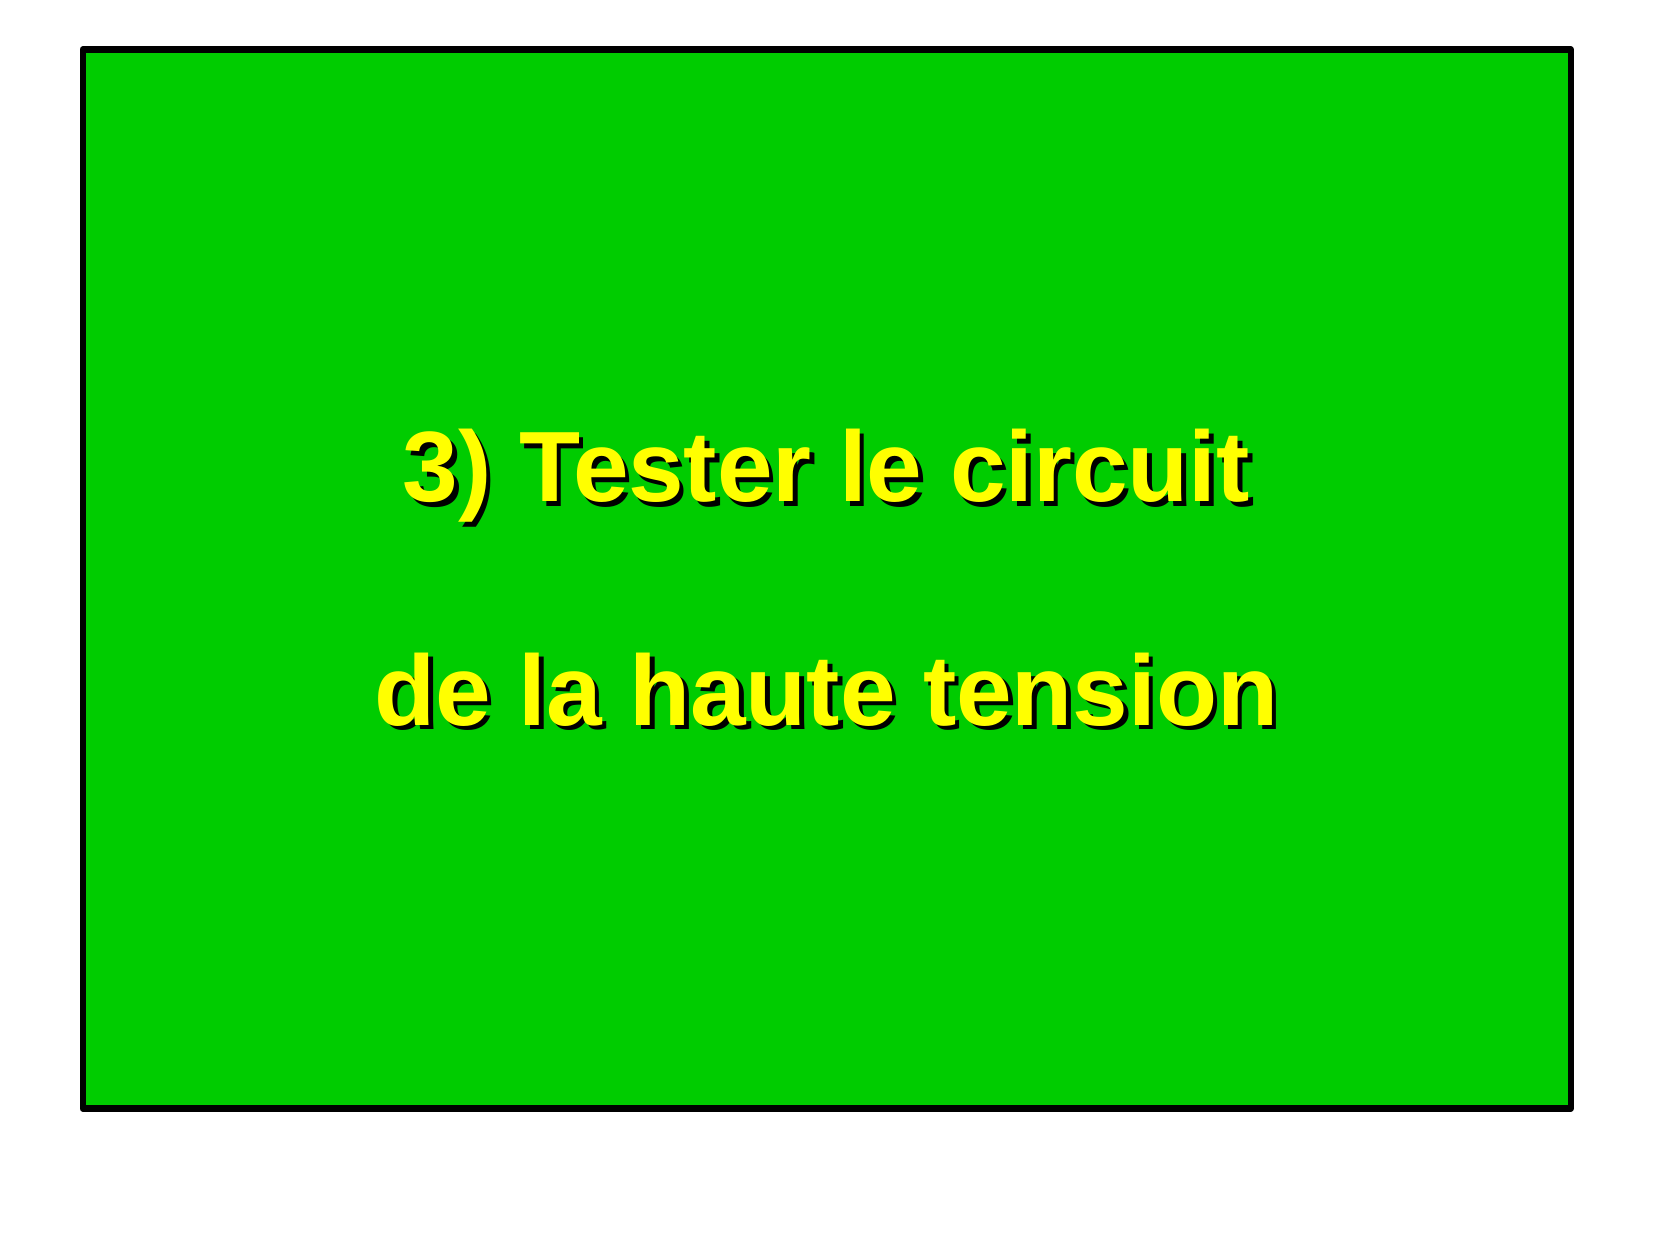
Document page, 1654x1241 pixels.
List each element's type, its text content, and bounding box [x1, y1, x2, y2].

subtitle 3) Tester le circuit de la haute tension [82, 49, 1571, 1109]
